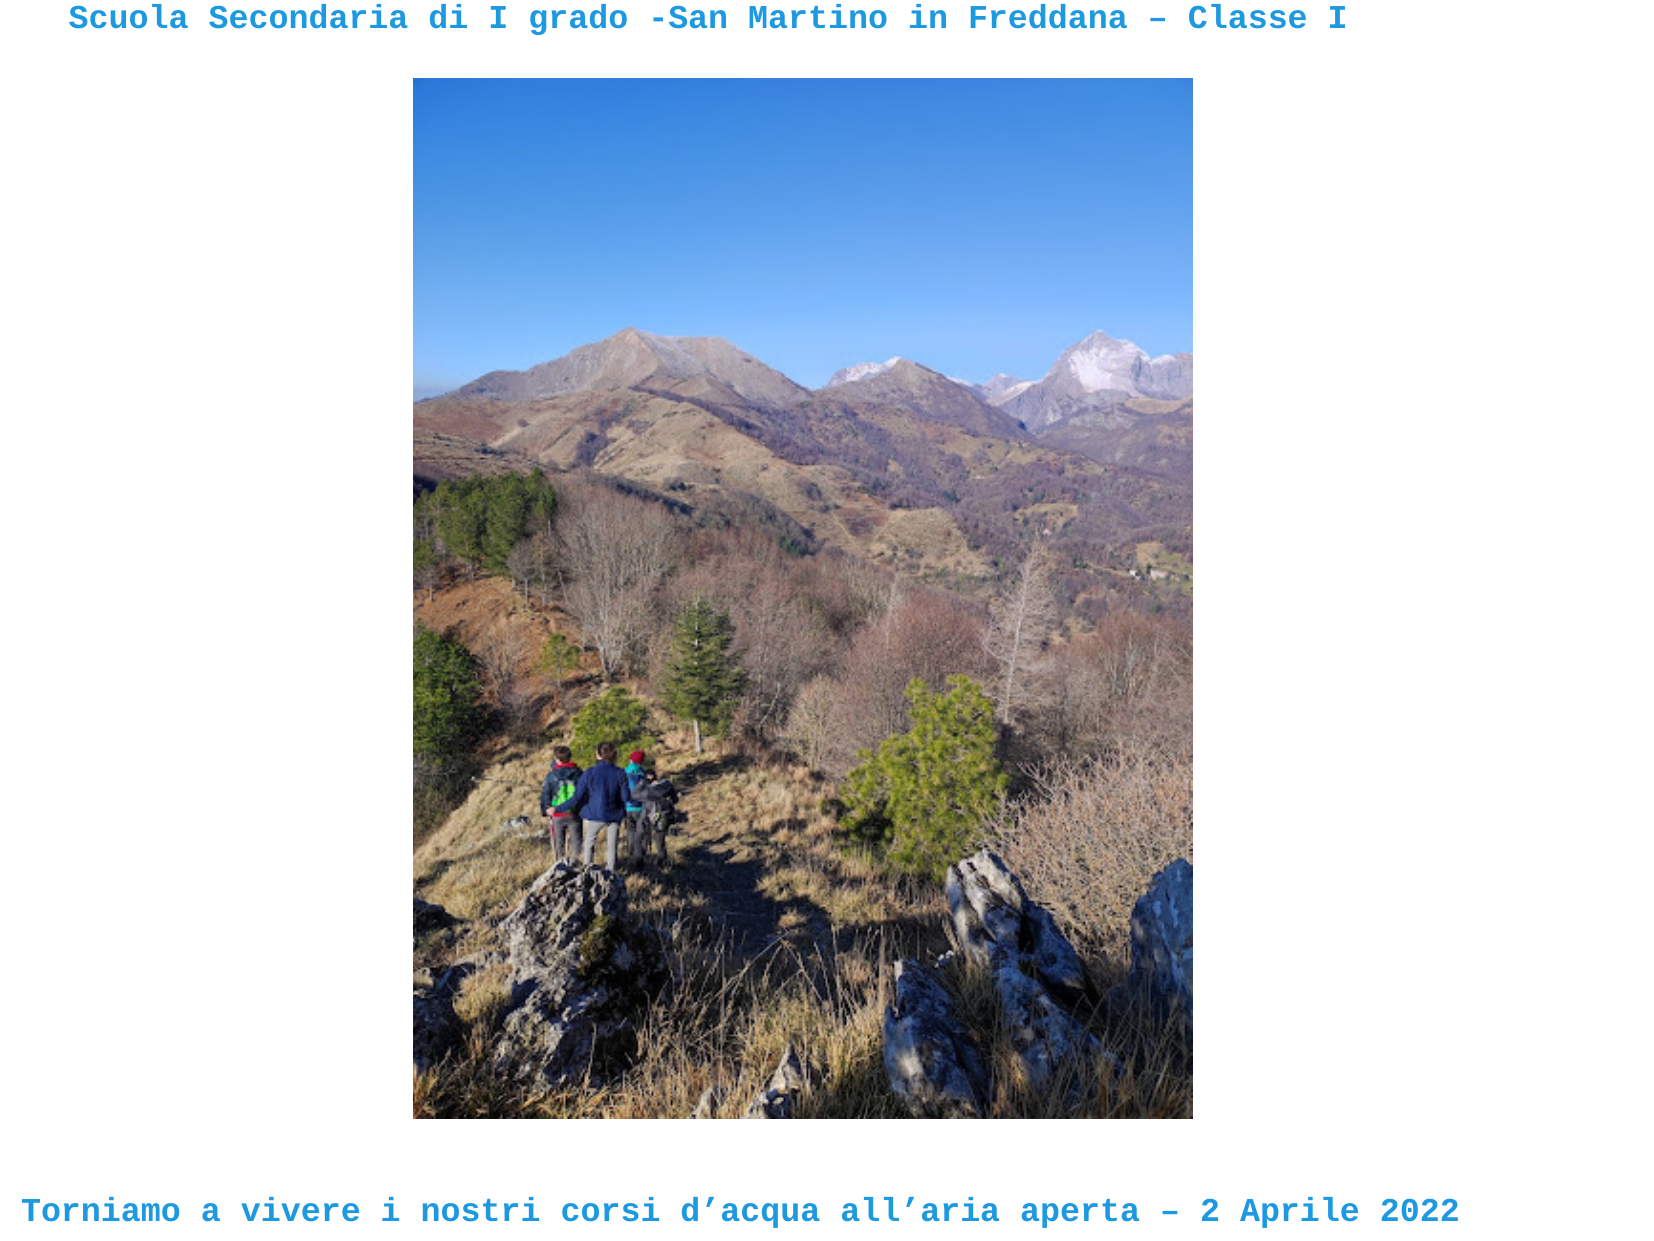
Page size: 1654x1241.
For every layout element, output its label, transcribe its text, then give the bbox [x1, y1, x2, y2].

picture [413, 78, 1193, 1119]
text_box Scuola Secondaria di I grado -San Martino in Freddana – Classe I [5, 3, 1412, 37]
text_box Torniamo a vivere i nostri corsi d’acqua all’aria aperta – 2 Aprile 2022 [5, 1179, 1477, 1241]
